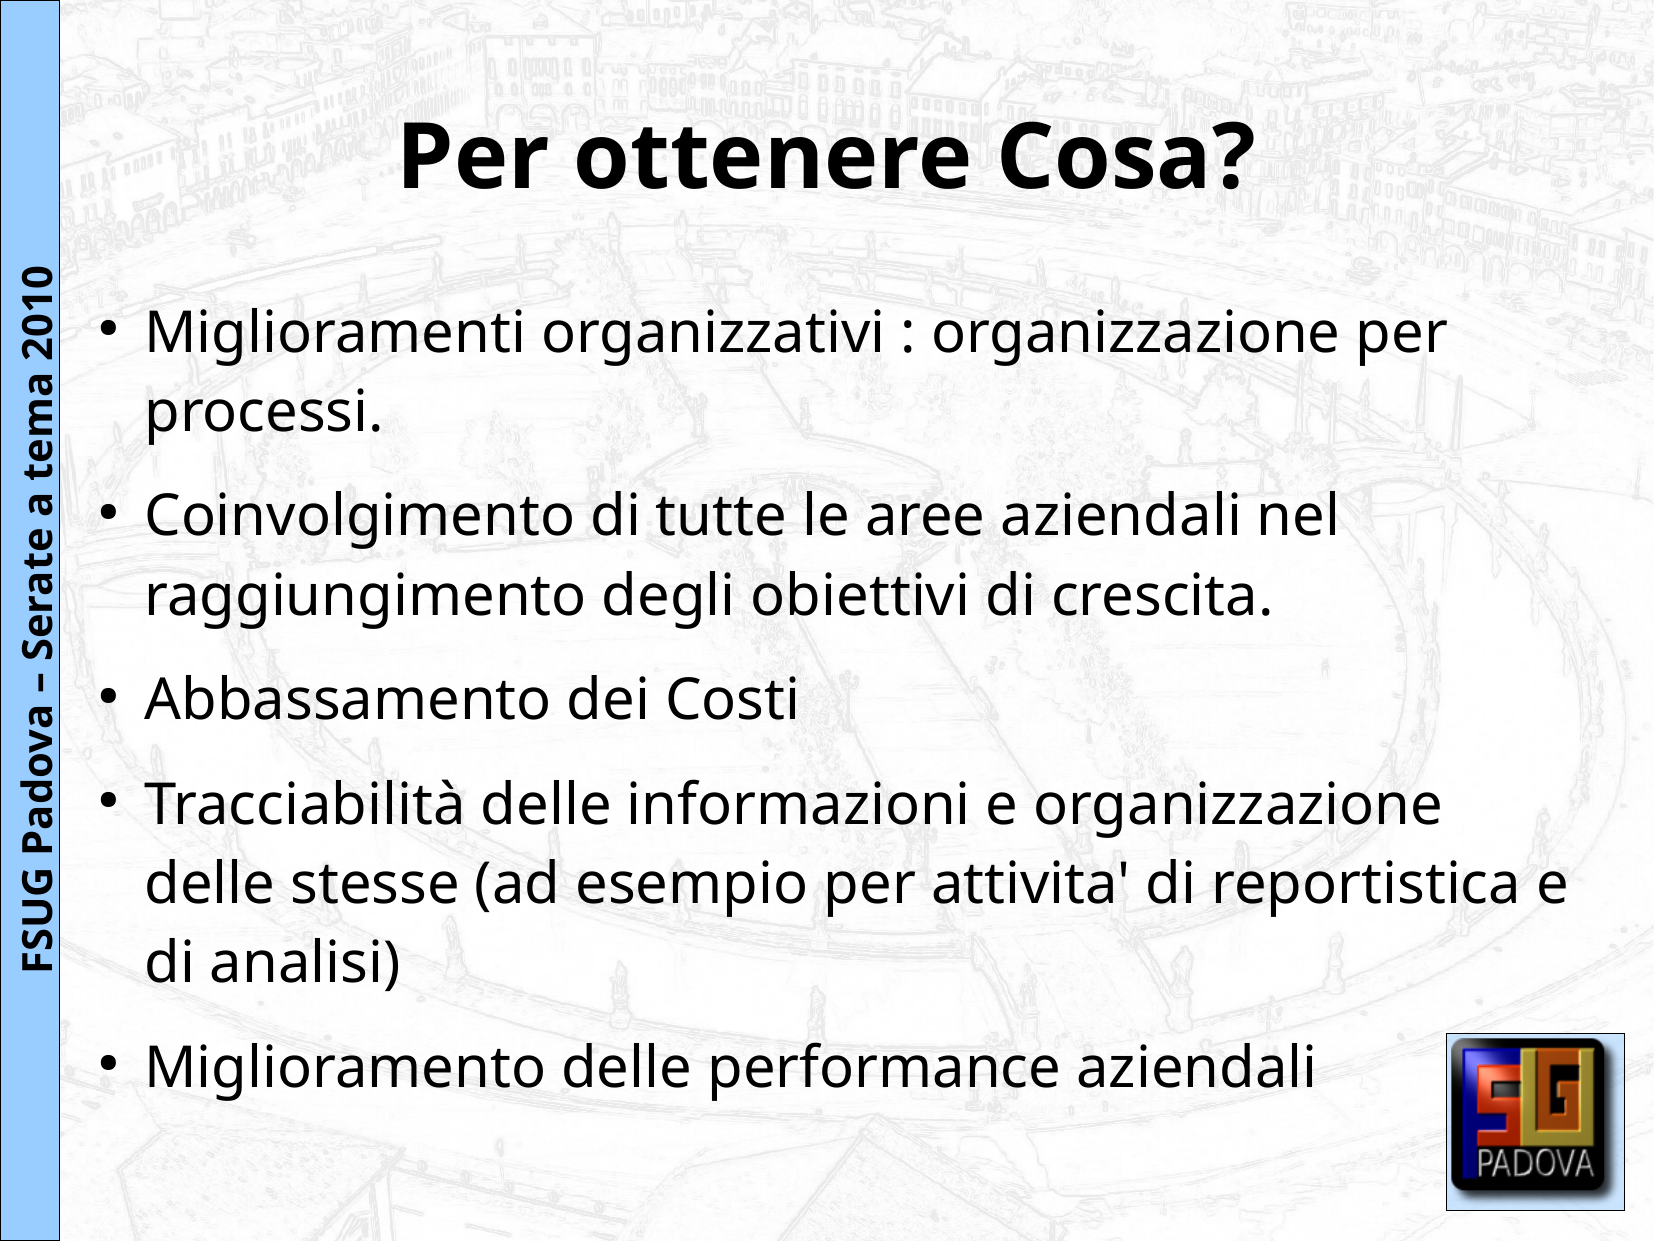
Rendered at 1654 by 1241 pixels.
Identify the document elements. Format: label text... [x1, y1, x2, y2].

text_box FSUG Padova – Serate a tema 2010 [0, 0, 60, 1241]
picture [60, 0, 1654, 1241]
list Miglioramenti organizzativi : organizzazione per processi. Coinvolgimento di tutte le aree aziendali nel raggiungimento degli obiettivi di crescita. Abbassamento dei Costi Tracciabilità delle informazioni e organizzazione delle stesse (ad esempio per attivita' di reportistica e di analisi) Miglioramento delle performance aziendali [82, 290, 1571, 1109]
title Per ottenere Cosa? [82, 49, 1571, 257]
